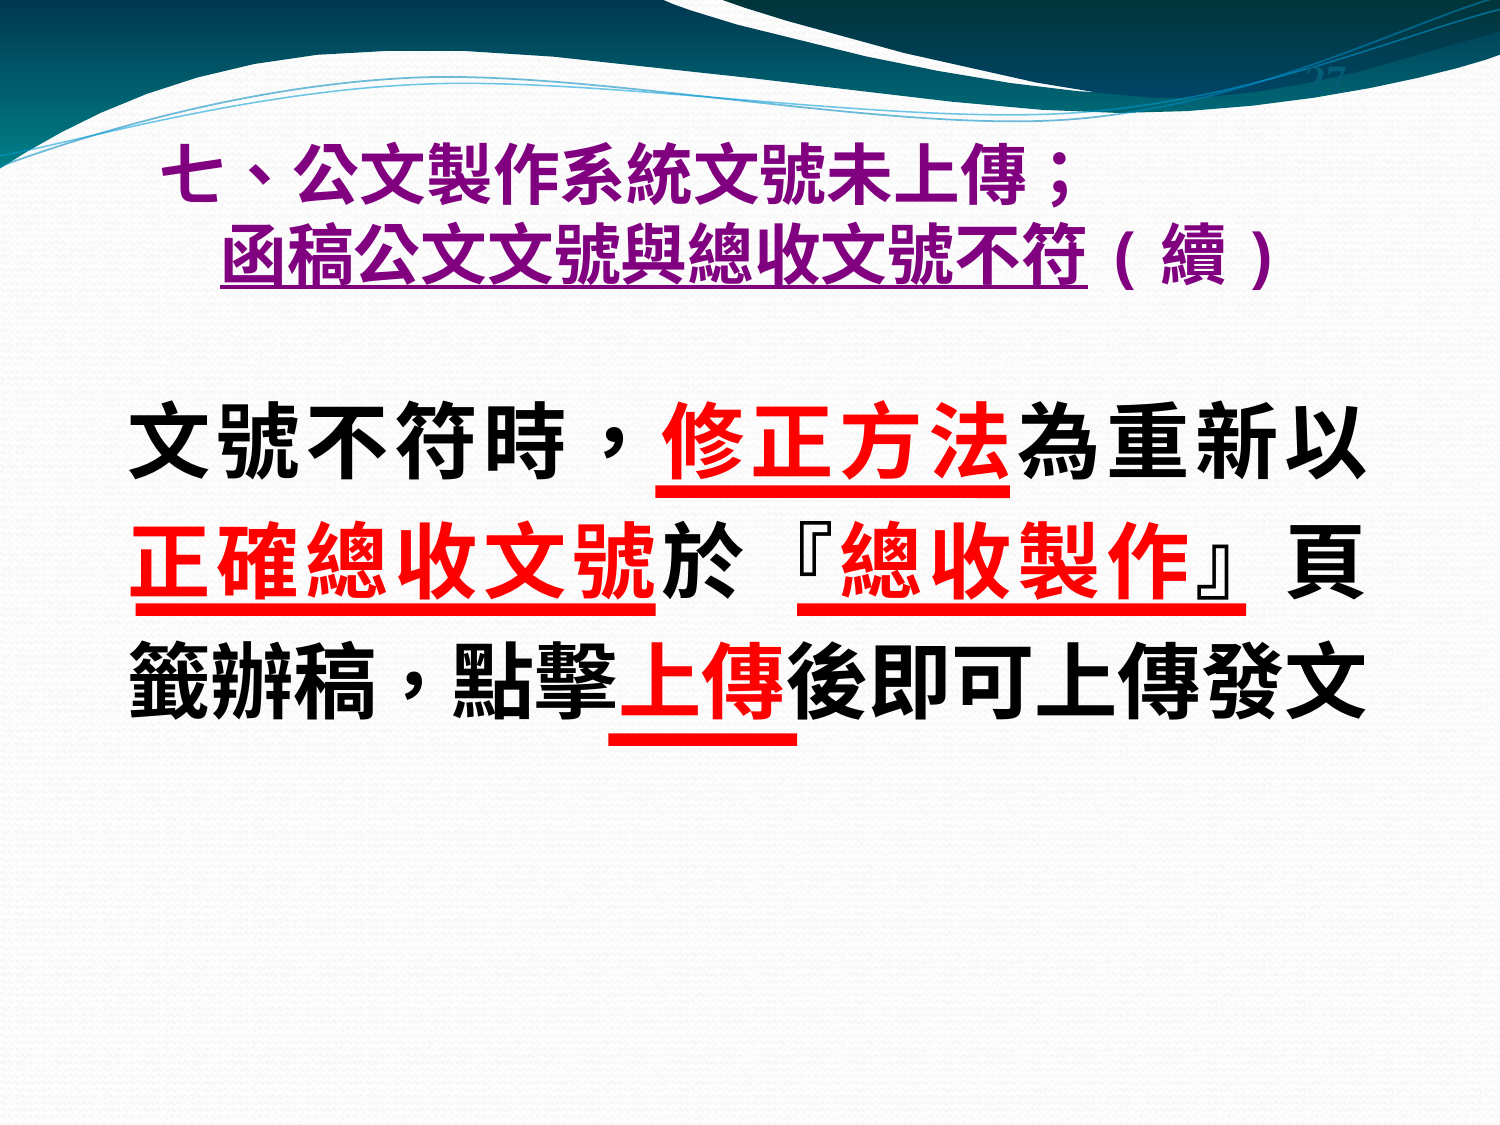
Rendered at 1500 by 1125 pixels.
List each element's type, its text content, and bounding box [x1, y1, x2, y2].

text_box 文號不符時，修正方法為重新以正確總收文號於『總收製作』頁籤辦稿，點擊上傳後即可上傳發文 [112, 362, 1388, 737]
title 七、公文製作系統文號未上傳； 函稿公文文號與總收文號不符(續) [159, 125, 1365, 290]
text_box [1305, 42, 1431, 103]
